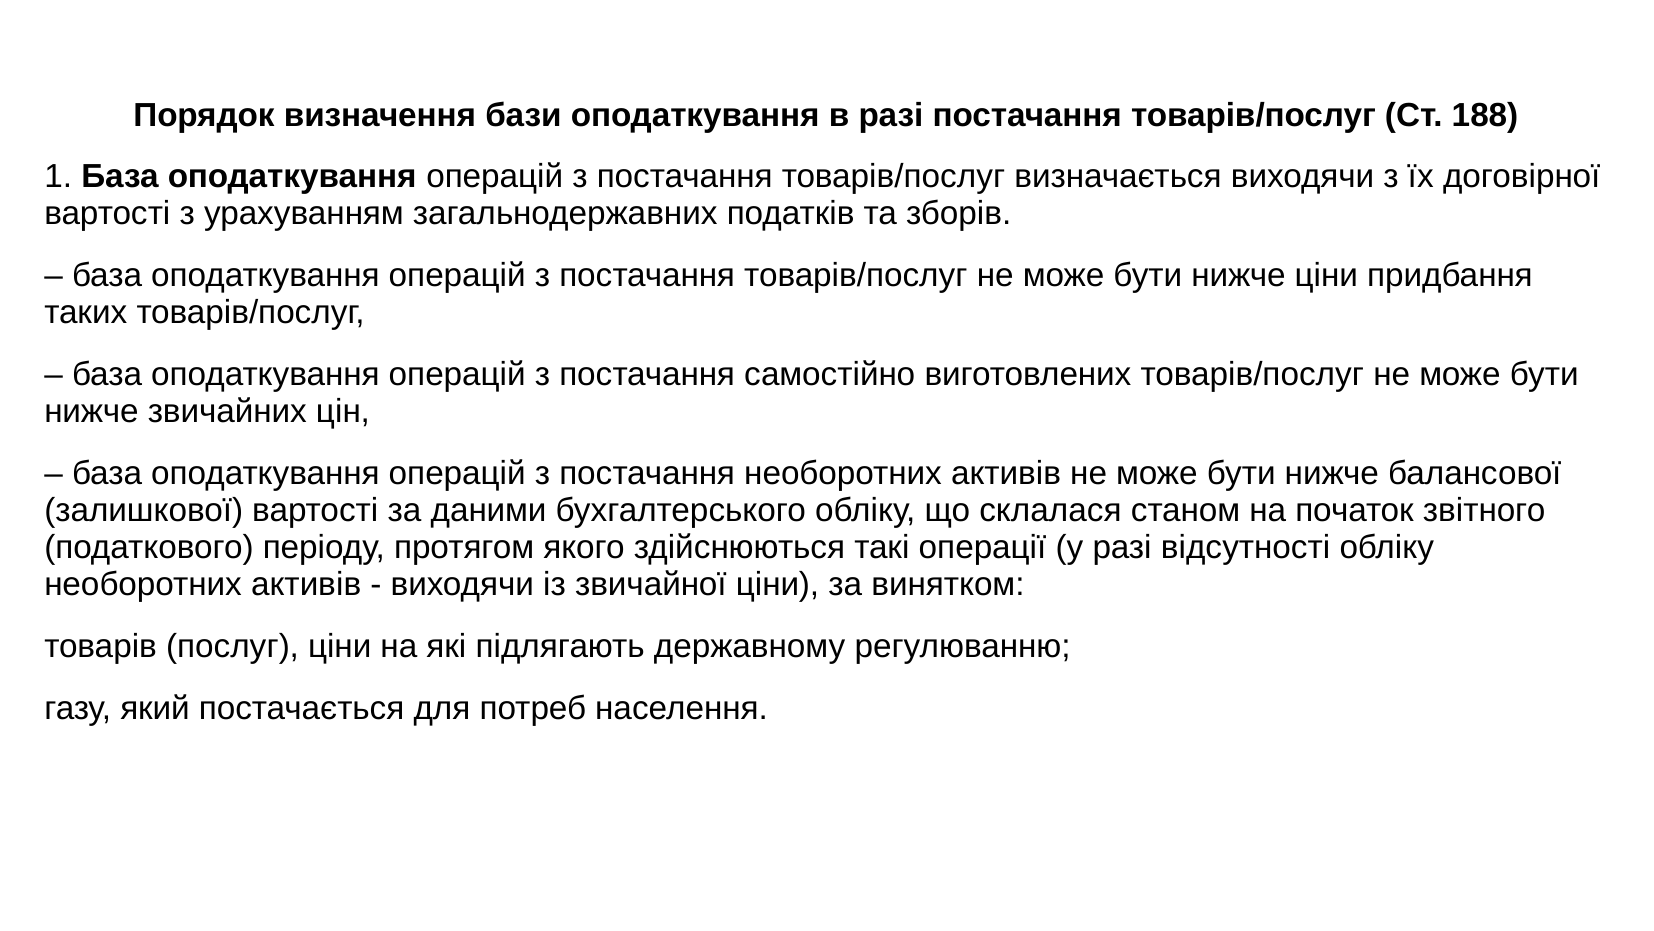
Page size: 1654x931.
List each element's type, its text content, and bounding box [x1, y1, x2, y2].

text_box Порядок визначення бази оподаткування в разі постачання товарів/послуг (Ст. 188) 1. База оподаткування операцій з постачання товарів/послуг визначається виходячи з їх договірної вартості з урахуванням загальнодержавних податків та зборів. – база оподаткування операцій з постачання товарів/послуг не може бути нижче ціни придбання таких товарів/послуг, – база оподаткування операцій з постачання самостійно виготовлених товарів/послуг не може бути нижче звичайних цін, – база оподаткування операцій з постачання необоротних активів не може бути нижче балансової (залишкової) вартості за даними бухгалтерського обліку, що склалася станом на початок звітного (податкового) періоду, протягом якого здійснюються такі операції (у разі відсутності обліку необоротних активів - виходячи із звичайної ціни), за винятком: товарів (послуг), ціни на які підлягають державному регулюванню; газу, який постачається для потреб населення. [29, 88, 1625, 778]
